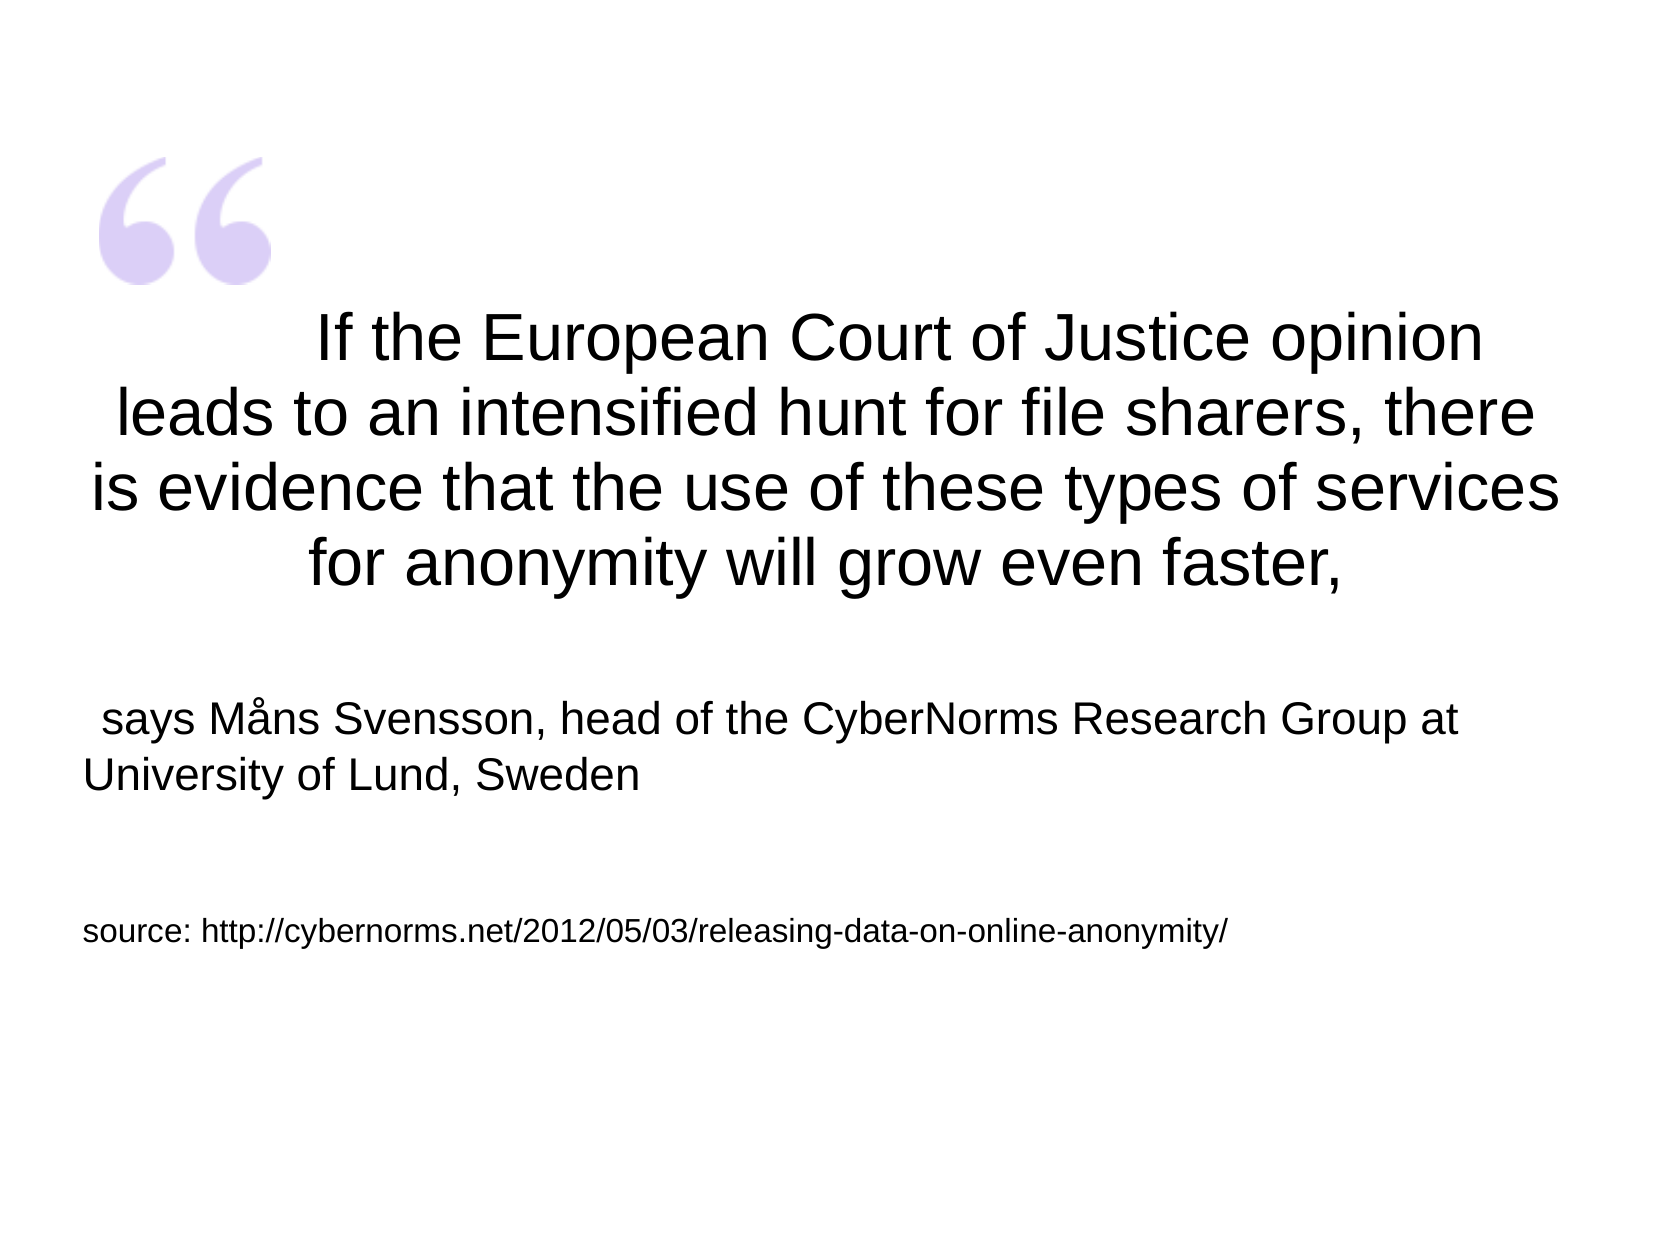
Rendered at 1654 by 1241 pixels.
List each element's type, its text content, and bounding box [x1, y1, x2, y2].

subtitle If the European Court of Justice opinion leads to an intensified hunt for file sharers, there is evidence that the use of these types of services for anonymity will grow even faster, says Måns Svensson, head of the CyberNorms Research Group at University of Lund, Sweden source: http://cybernorms.net/2012/05/03/releasing-data-on-online-anonymity/ [82, 49, 1571, 1201]
